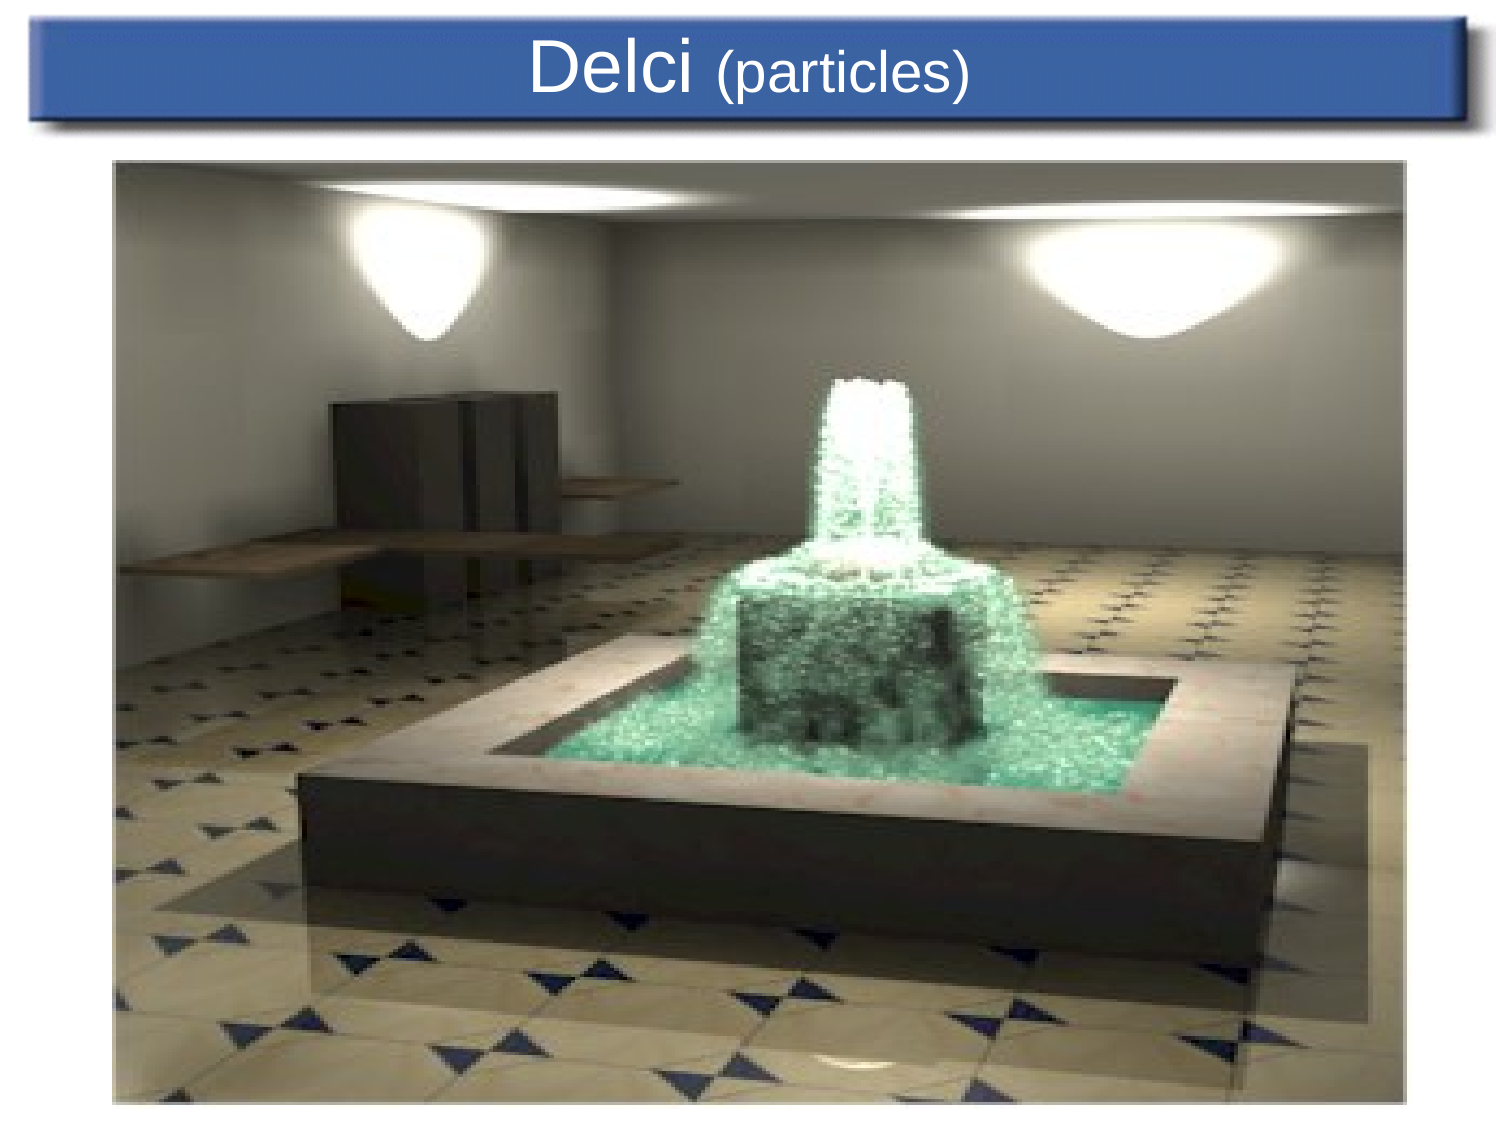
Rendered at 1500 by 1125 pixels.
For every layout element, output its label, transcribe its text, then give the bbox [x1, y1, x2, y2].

picture [27, 13, 1496, 141]
title Delci (particles) [75, 0, 1426, 126]
picture [112, 160, 1412, 1109]
